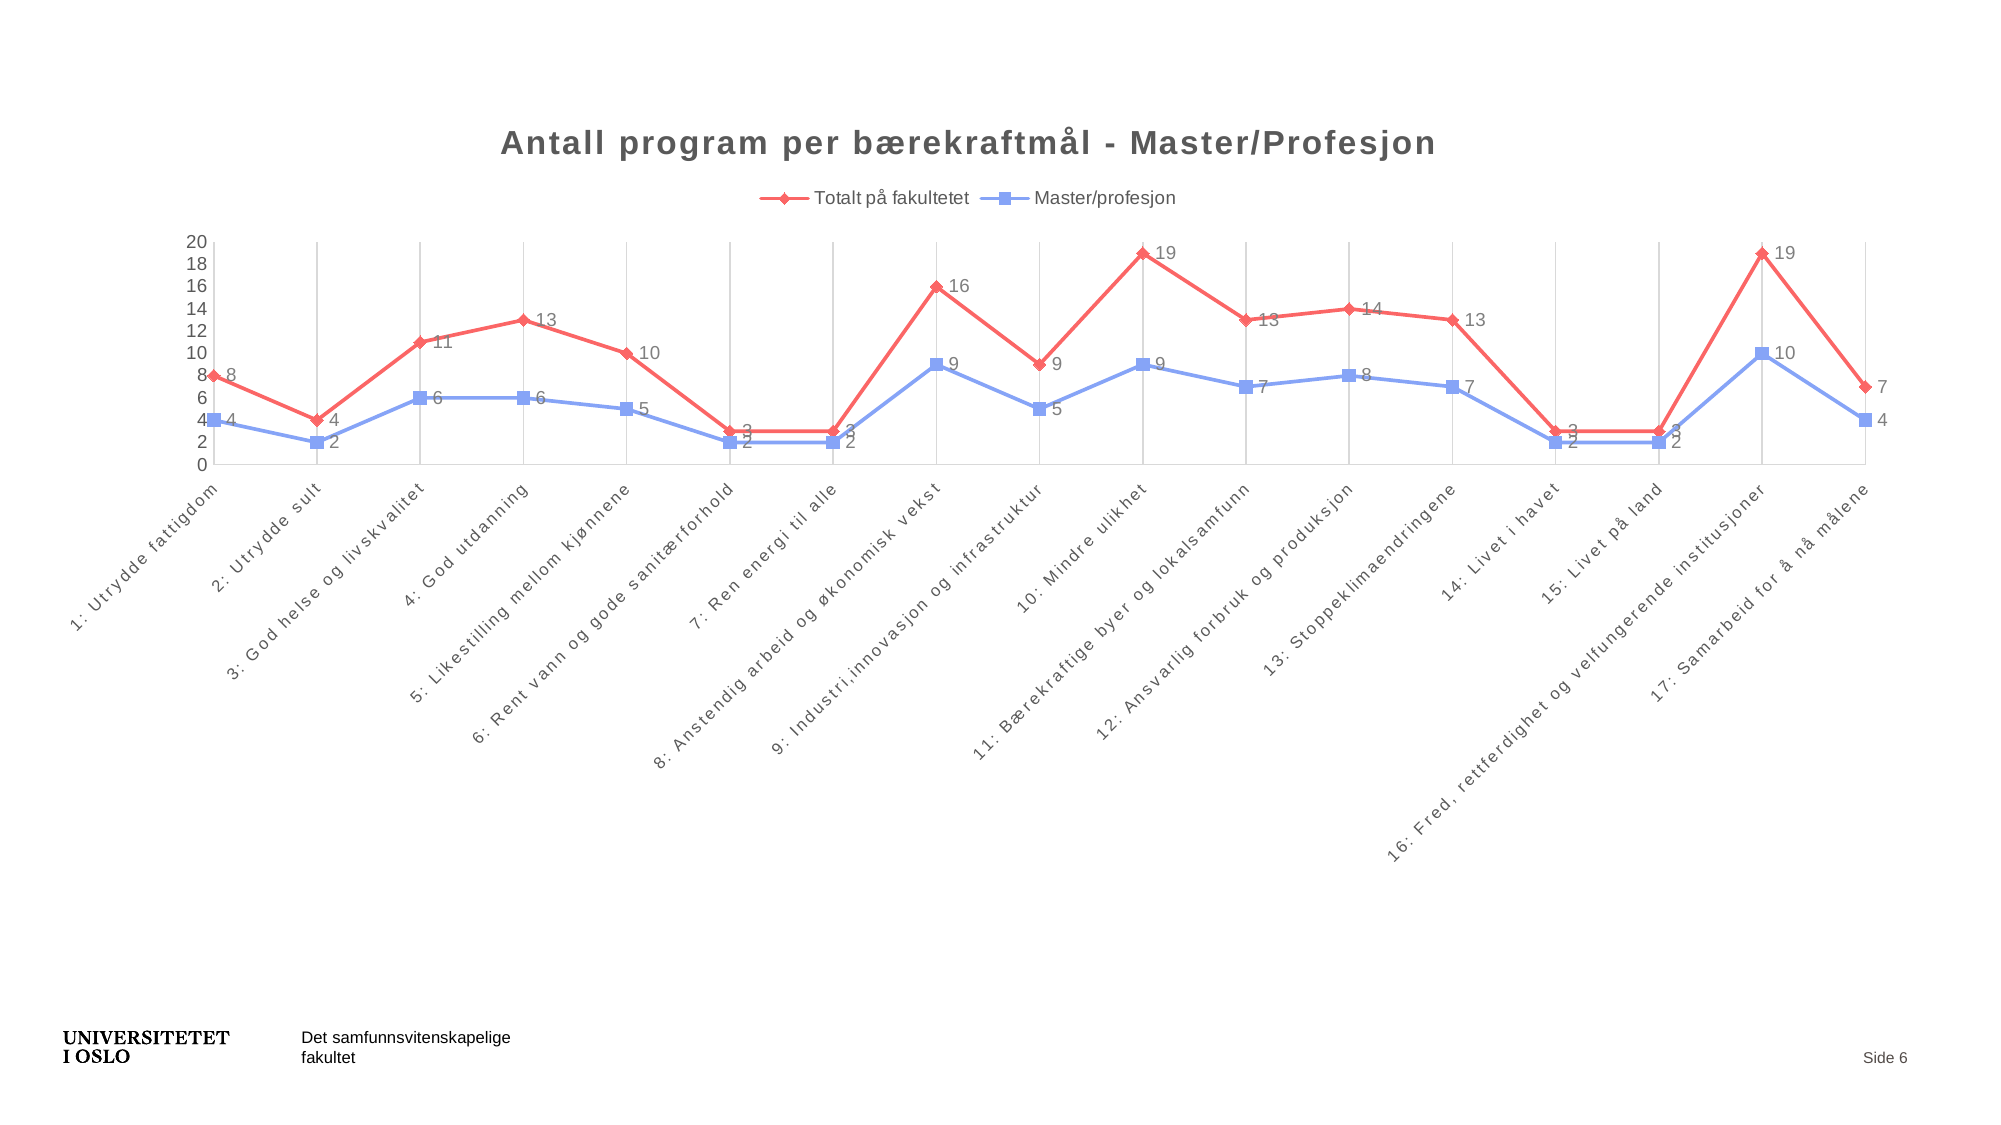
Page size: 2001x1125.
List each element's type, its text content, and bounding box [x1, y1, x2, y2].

text_box Side [1848, 1027, 1947, 1088]
text_box Det samfunnsvitenskapelige fakultet [301, 1024, 548, 1067]
chart [27, 91, 1910, 882]
